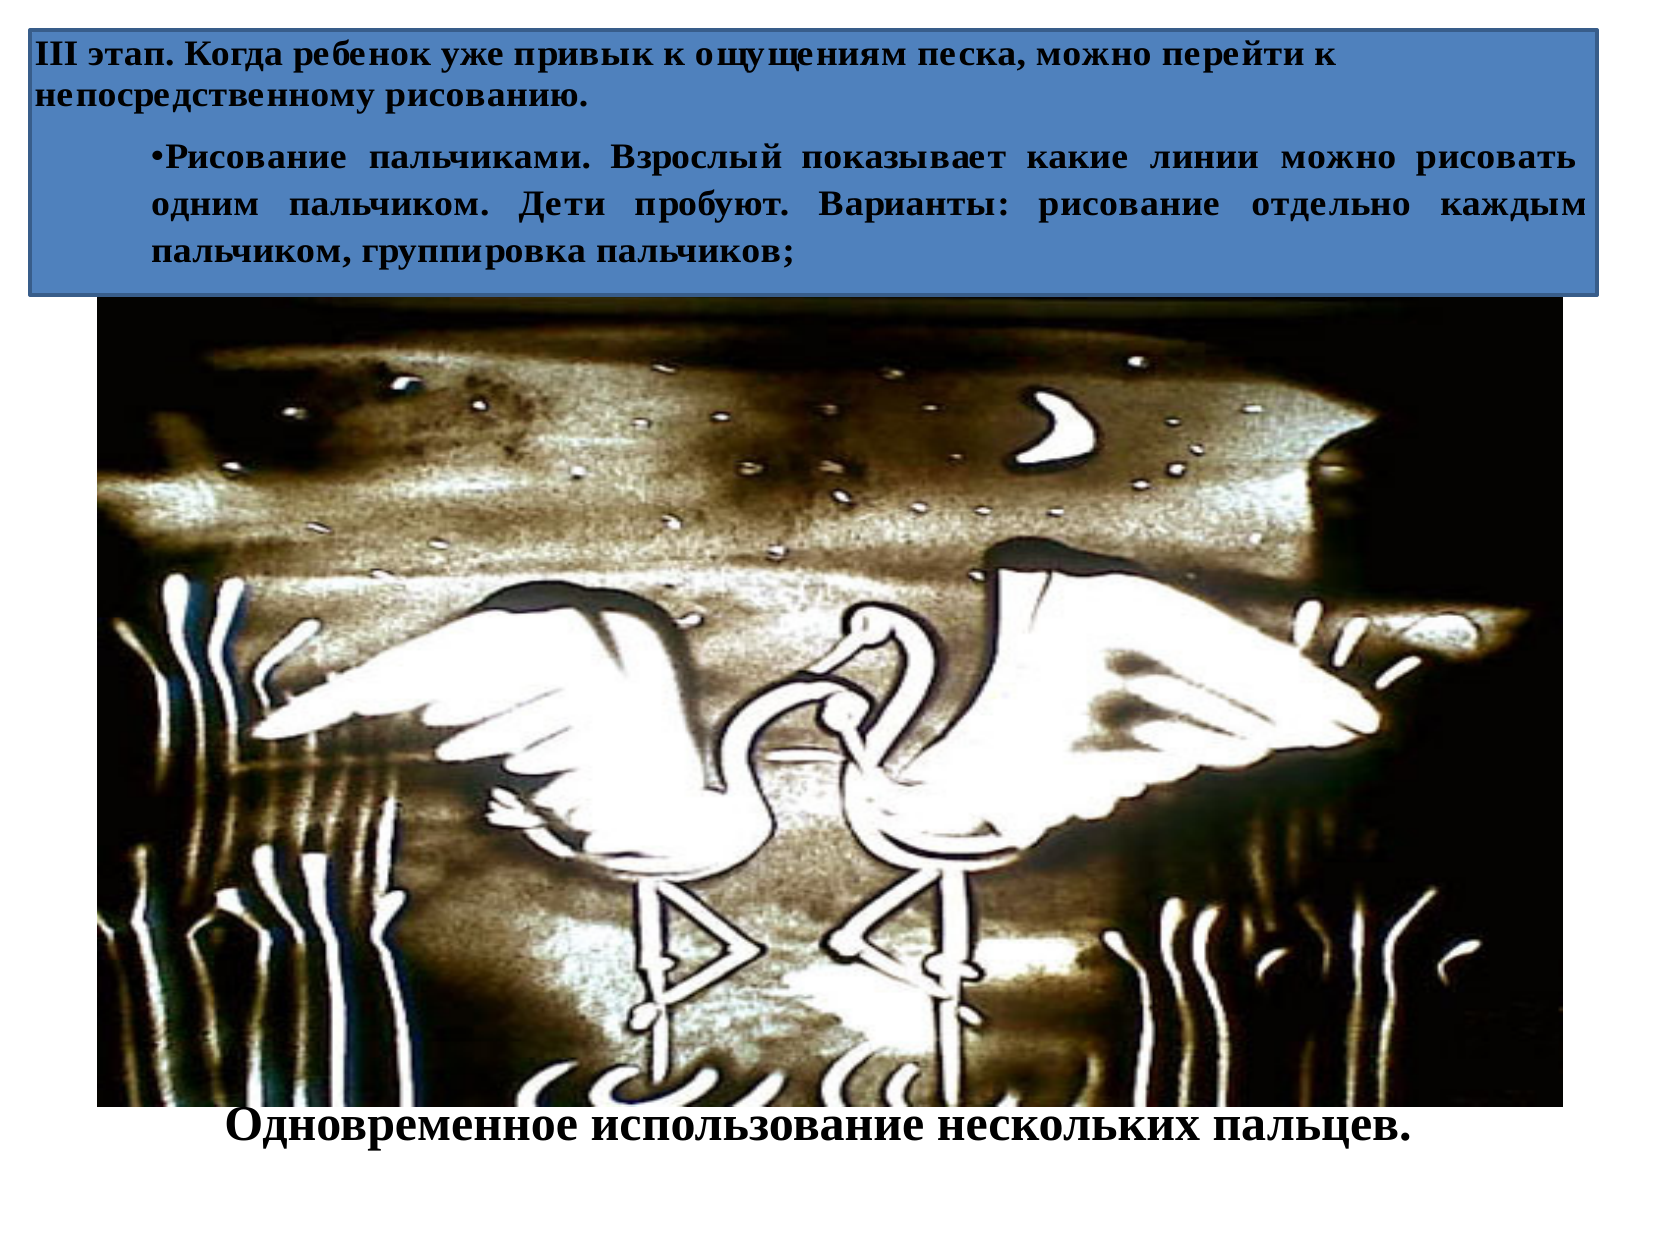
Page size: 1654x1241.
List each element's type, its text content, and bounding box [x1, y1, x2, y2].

chart [32, 32, 1595, 293]
picture [97, 297, 1563, 1107]
title Одновременное использование нескольких пальцев. [74, 976, 1563, 1205]
